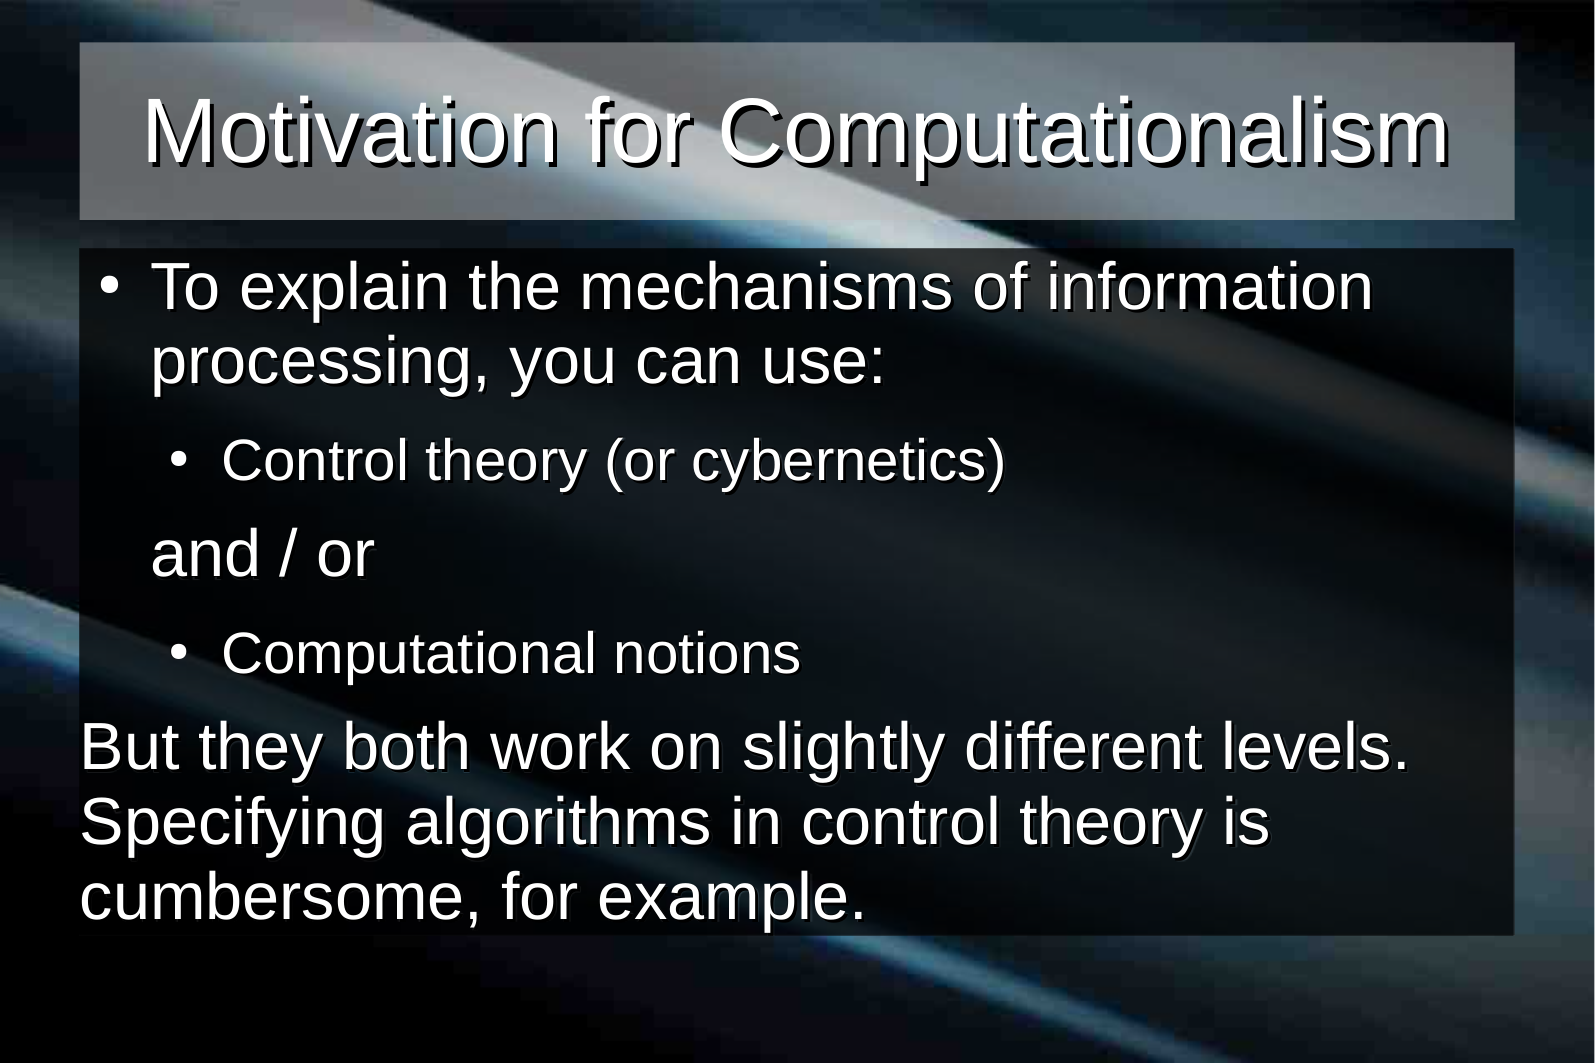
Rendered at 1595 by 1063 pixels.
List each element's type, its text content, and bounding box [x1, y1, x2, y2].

list To explain the mechanisms of information processing, you can use: Control theory (or cybernetics) and / or Computational notions But they both work on slightly different levels. Specifying algorithms in control theory is cumbersome, for example. [79, 248, 1515, 936]
picture [0, 0, 1595, 1063]
title Motivation for Computationalism [79, 42, 1515, 220]
